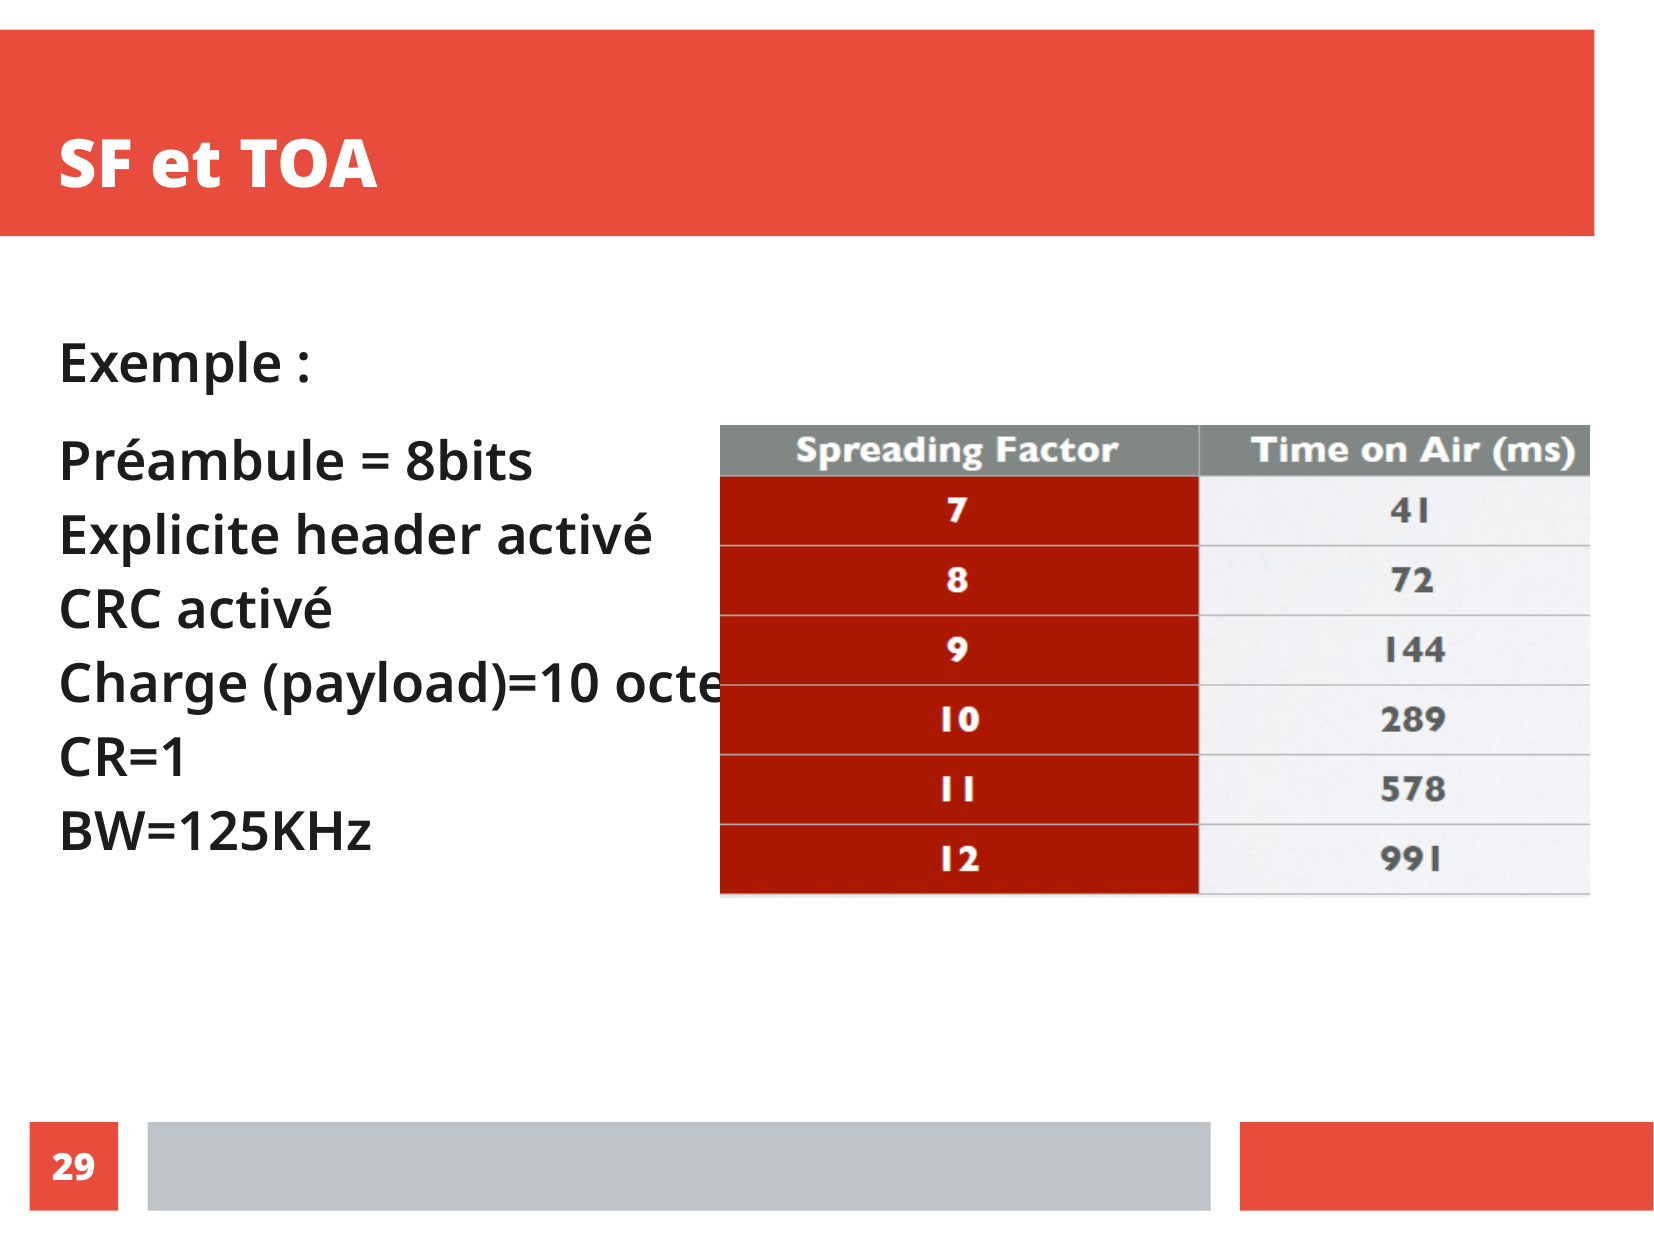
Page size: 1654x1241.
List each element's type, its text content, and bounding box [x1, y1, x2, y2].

title SF et TOA [59, 59, 1595, 207]
list Exemple : Préambule = 8bits Explicite header activé CRC activé Charge (payload)=10 octets CR=1 BW=125KHz [59, 324, 1565, 1093]
picture [720, 425, 1590, 898]
